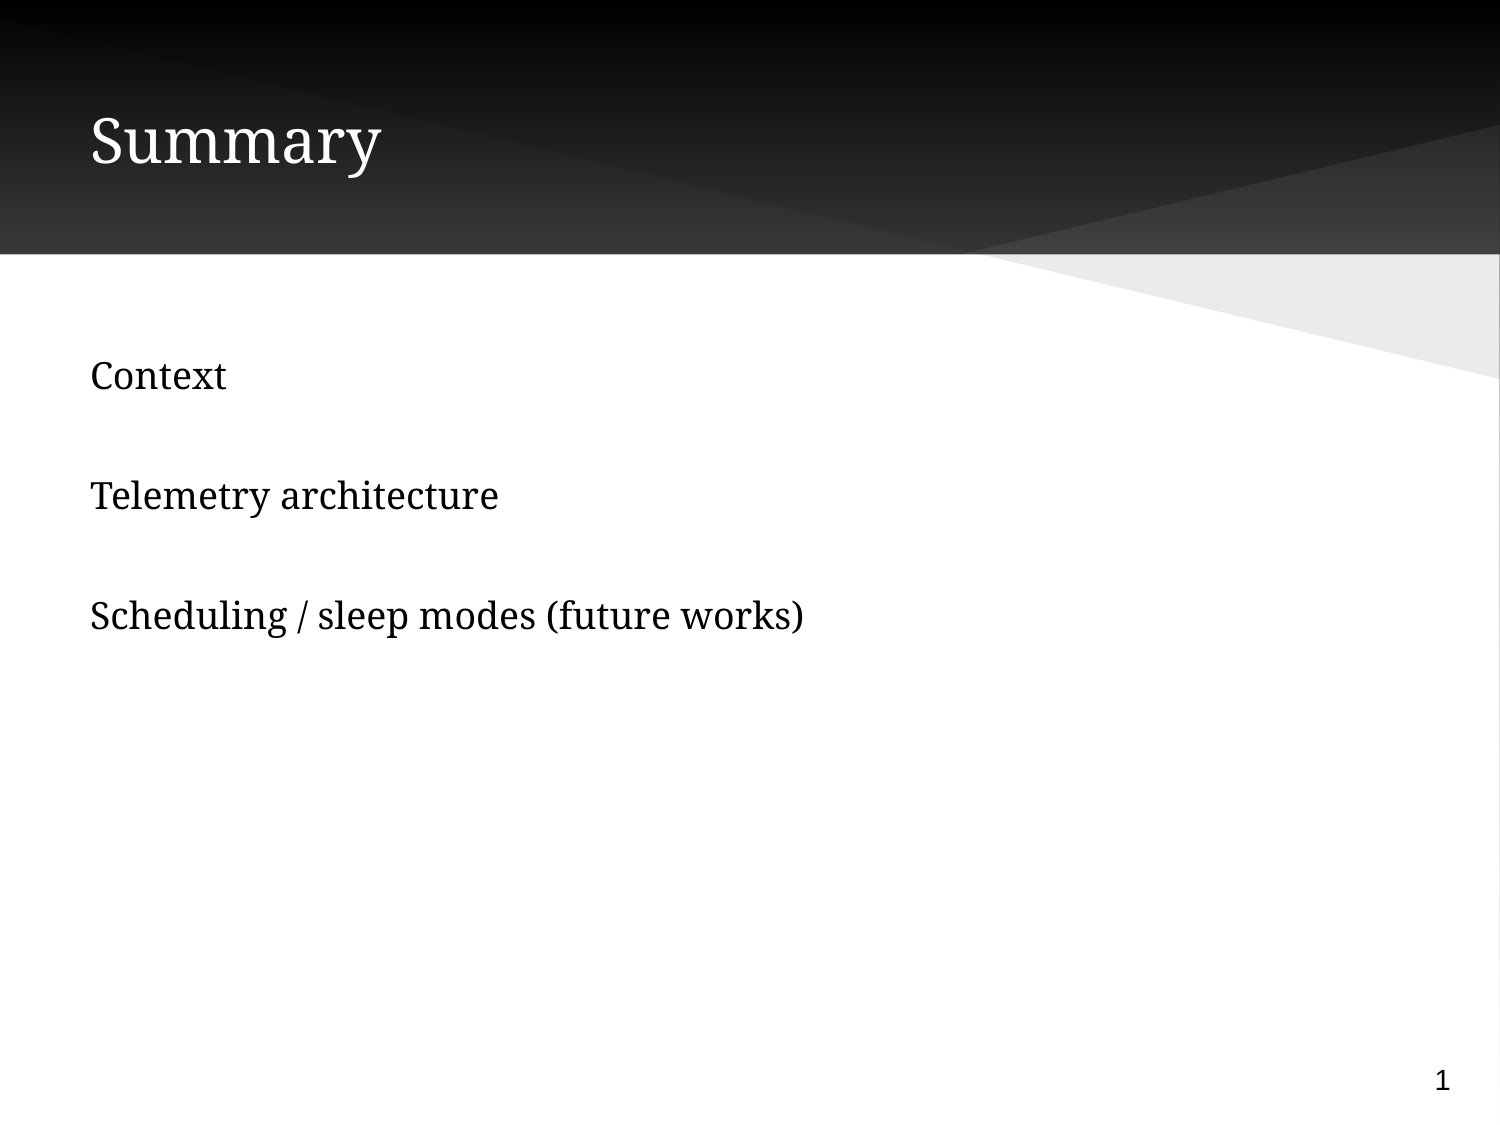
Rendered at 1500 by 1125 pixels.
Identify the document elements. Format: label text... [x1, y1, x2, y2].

title Summary [75, 45, 1425, 233]
list Context Telemetry architecture Scheduling / sleep modes (future works) [75, 262, 1425, 1078]
text_box 1 [1419, 1046, 1471, 1097]
